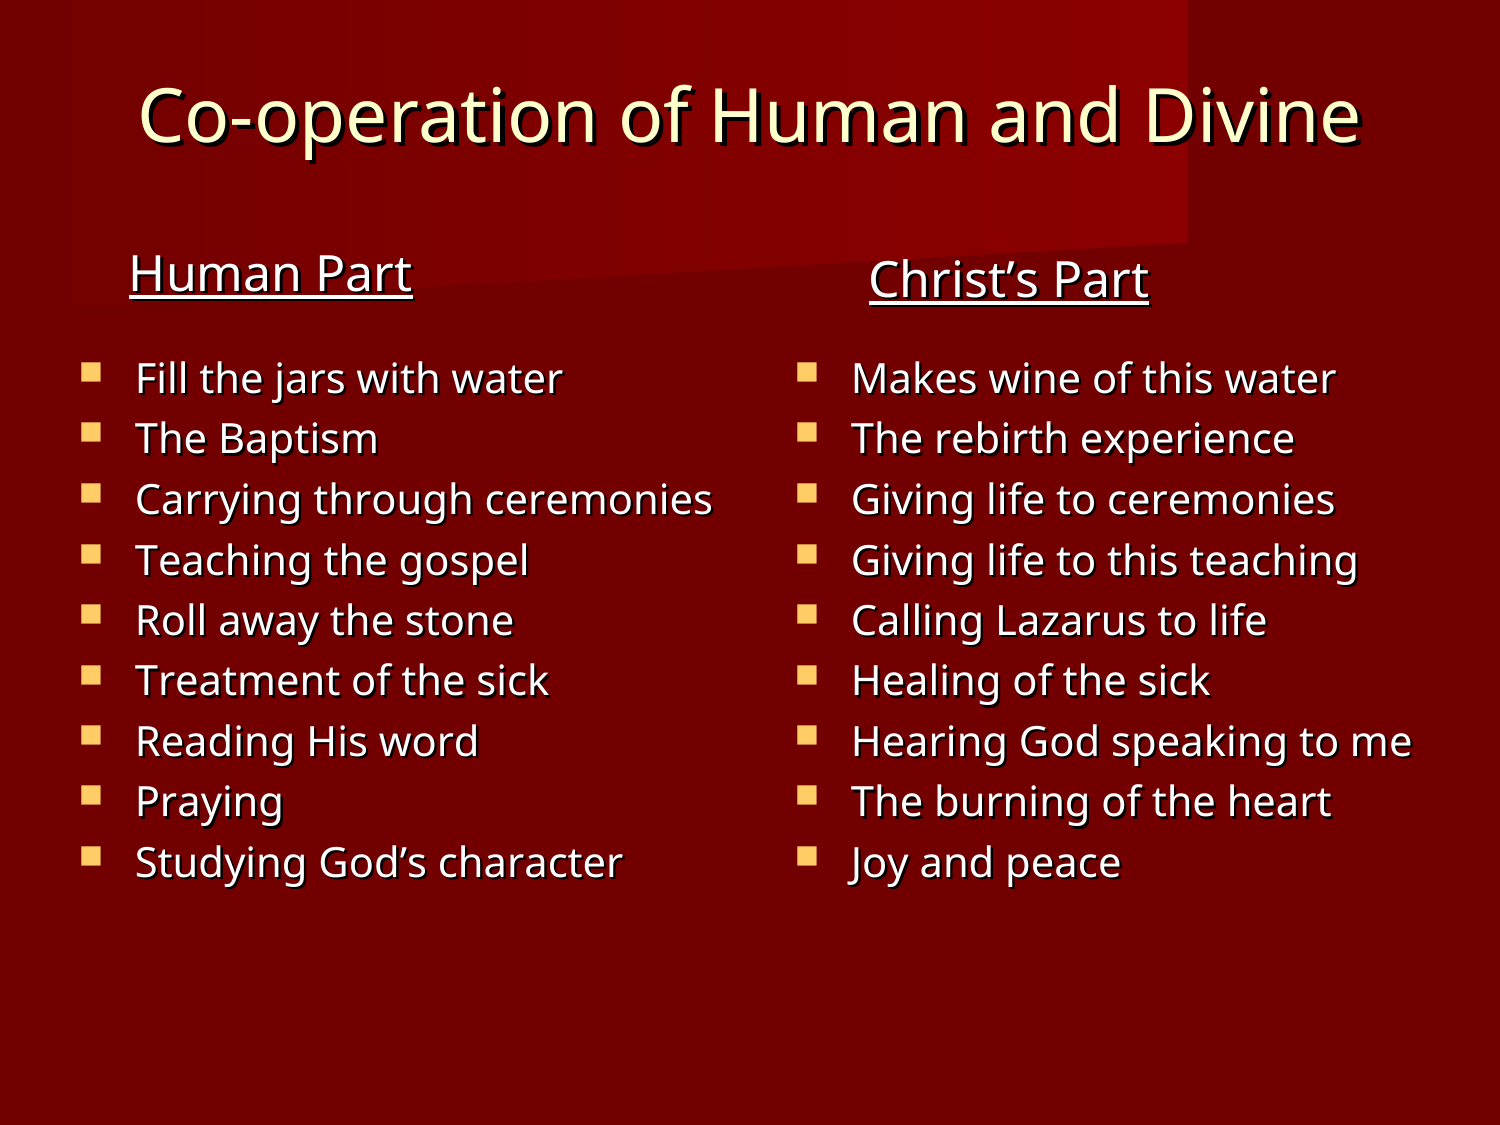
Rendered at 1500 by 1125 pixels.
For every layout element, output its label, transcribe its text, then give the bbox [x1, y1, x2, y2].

title Co-operation of Human and Divine [75, 45, 1426, 180]
list Fill the jars with water The Baptism Carrying through ceremonies Teaching the gospel Roll away the stone Treatment of the sick Reading His word Praying Studying God’s character [63, 344, 799, 921]
list Makes wine of this water The rebirth experience Giving life to ceremonies Giving life to this teaching Calling Lazarus to life Healing of the sick Hearing God speaking to me The burning of the heart Joy and peace [779, 344, 1482, 936]
text_box Human Part [28, 233, 513, 310]
text_box Christ’s Part [767, 239, 1252, 315]
